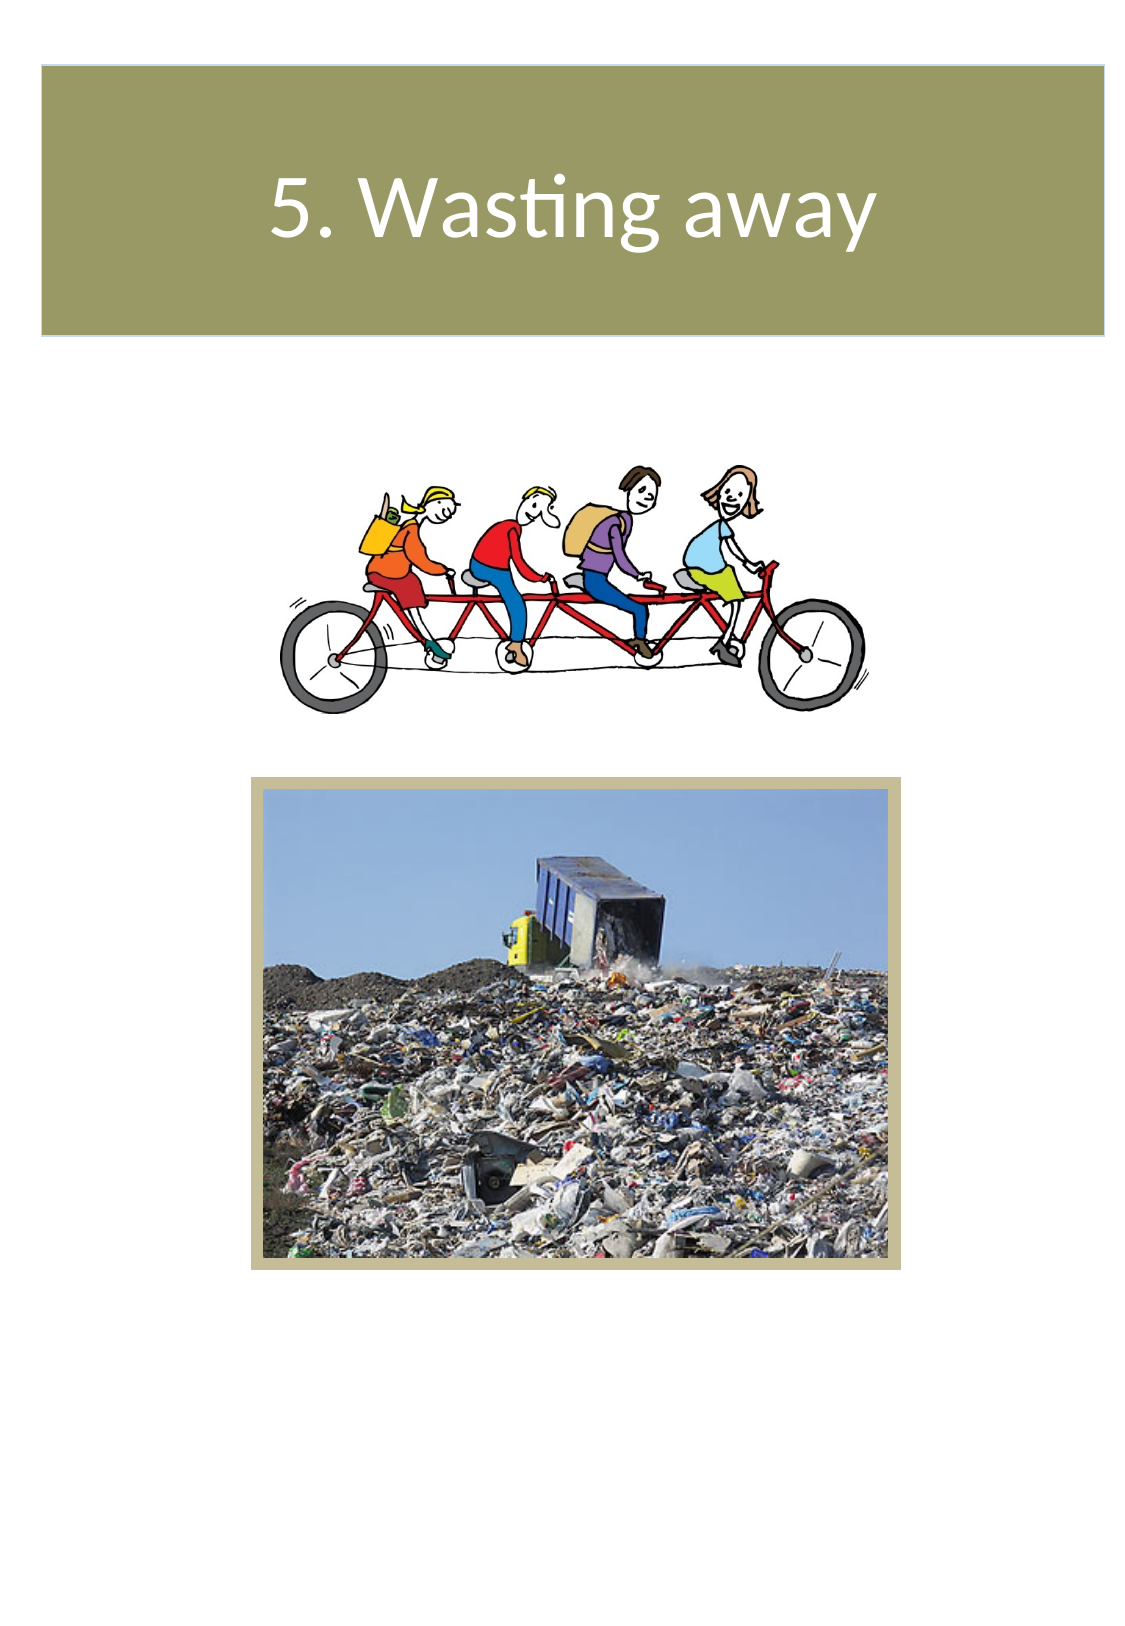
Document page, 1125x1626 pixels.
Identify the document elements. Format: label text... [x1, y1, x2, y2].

text_box [786, 0, 1122, 165]
title 5. Wasting away [41, 65, 1105, 336]
picture [280, 465, 869, 714]
picture [263, 789, 889, 1258]
